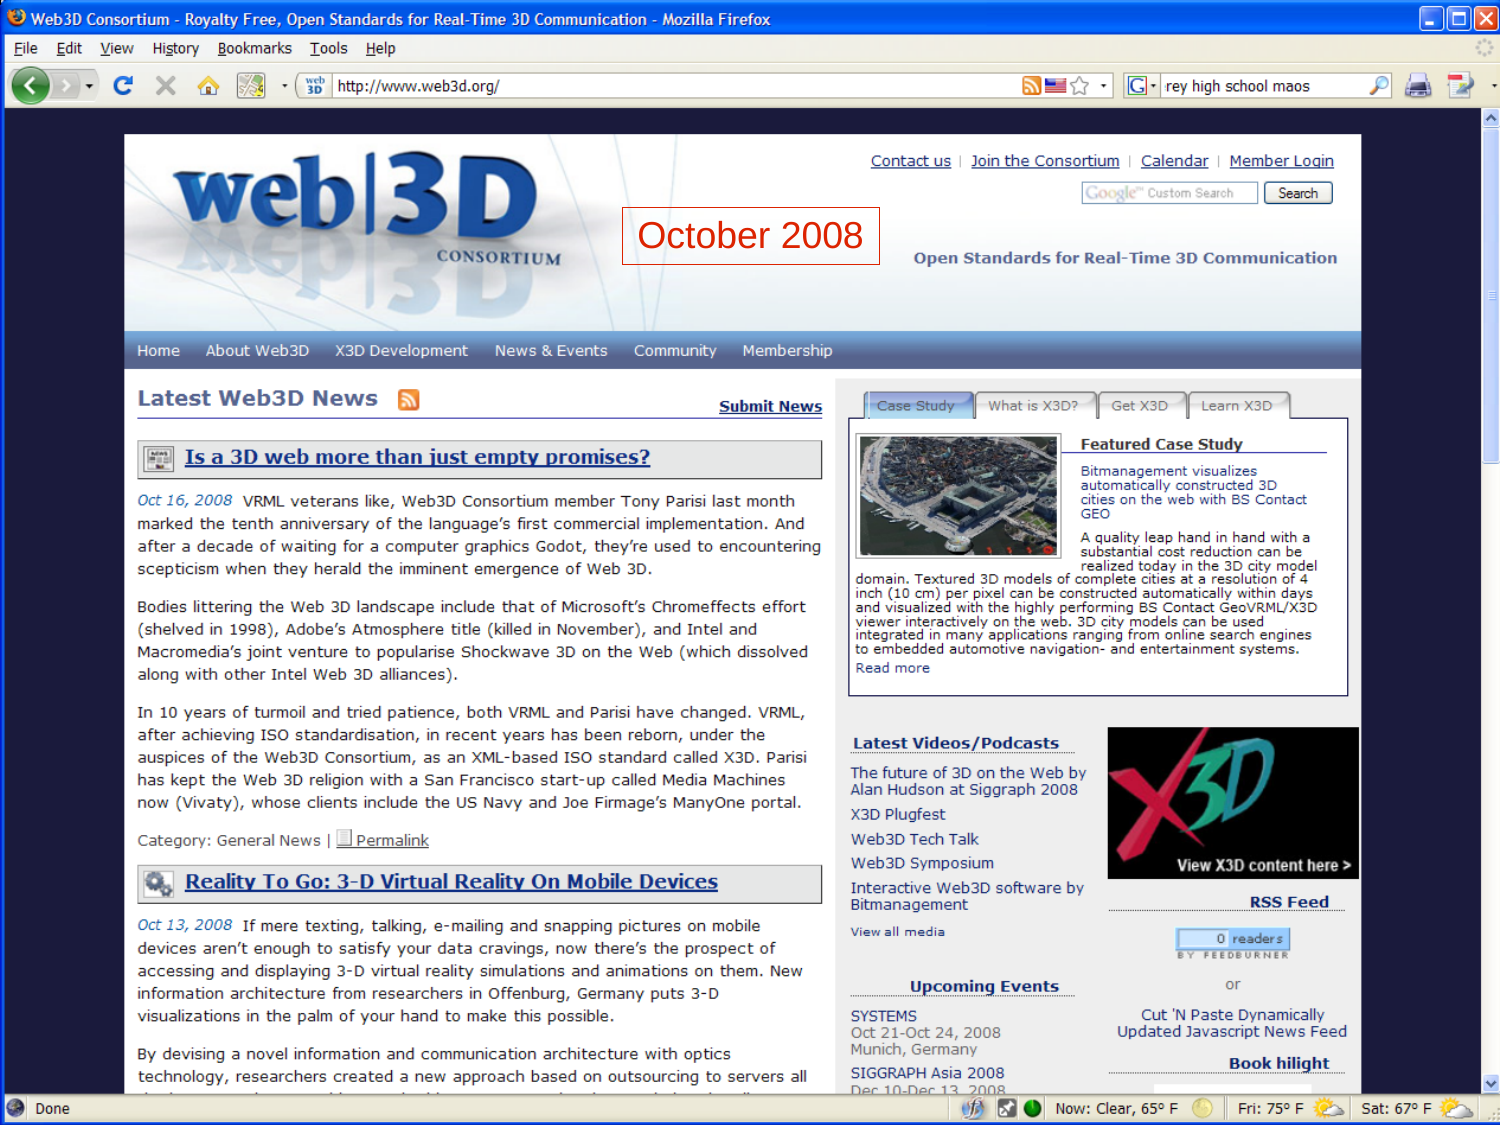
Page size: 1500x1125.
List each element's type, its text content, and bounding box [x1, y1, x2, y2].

picture [0, 0, 1500, 1125]
text_box October 2008 [622, 207, 880, 265]
